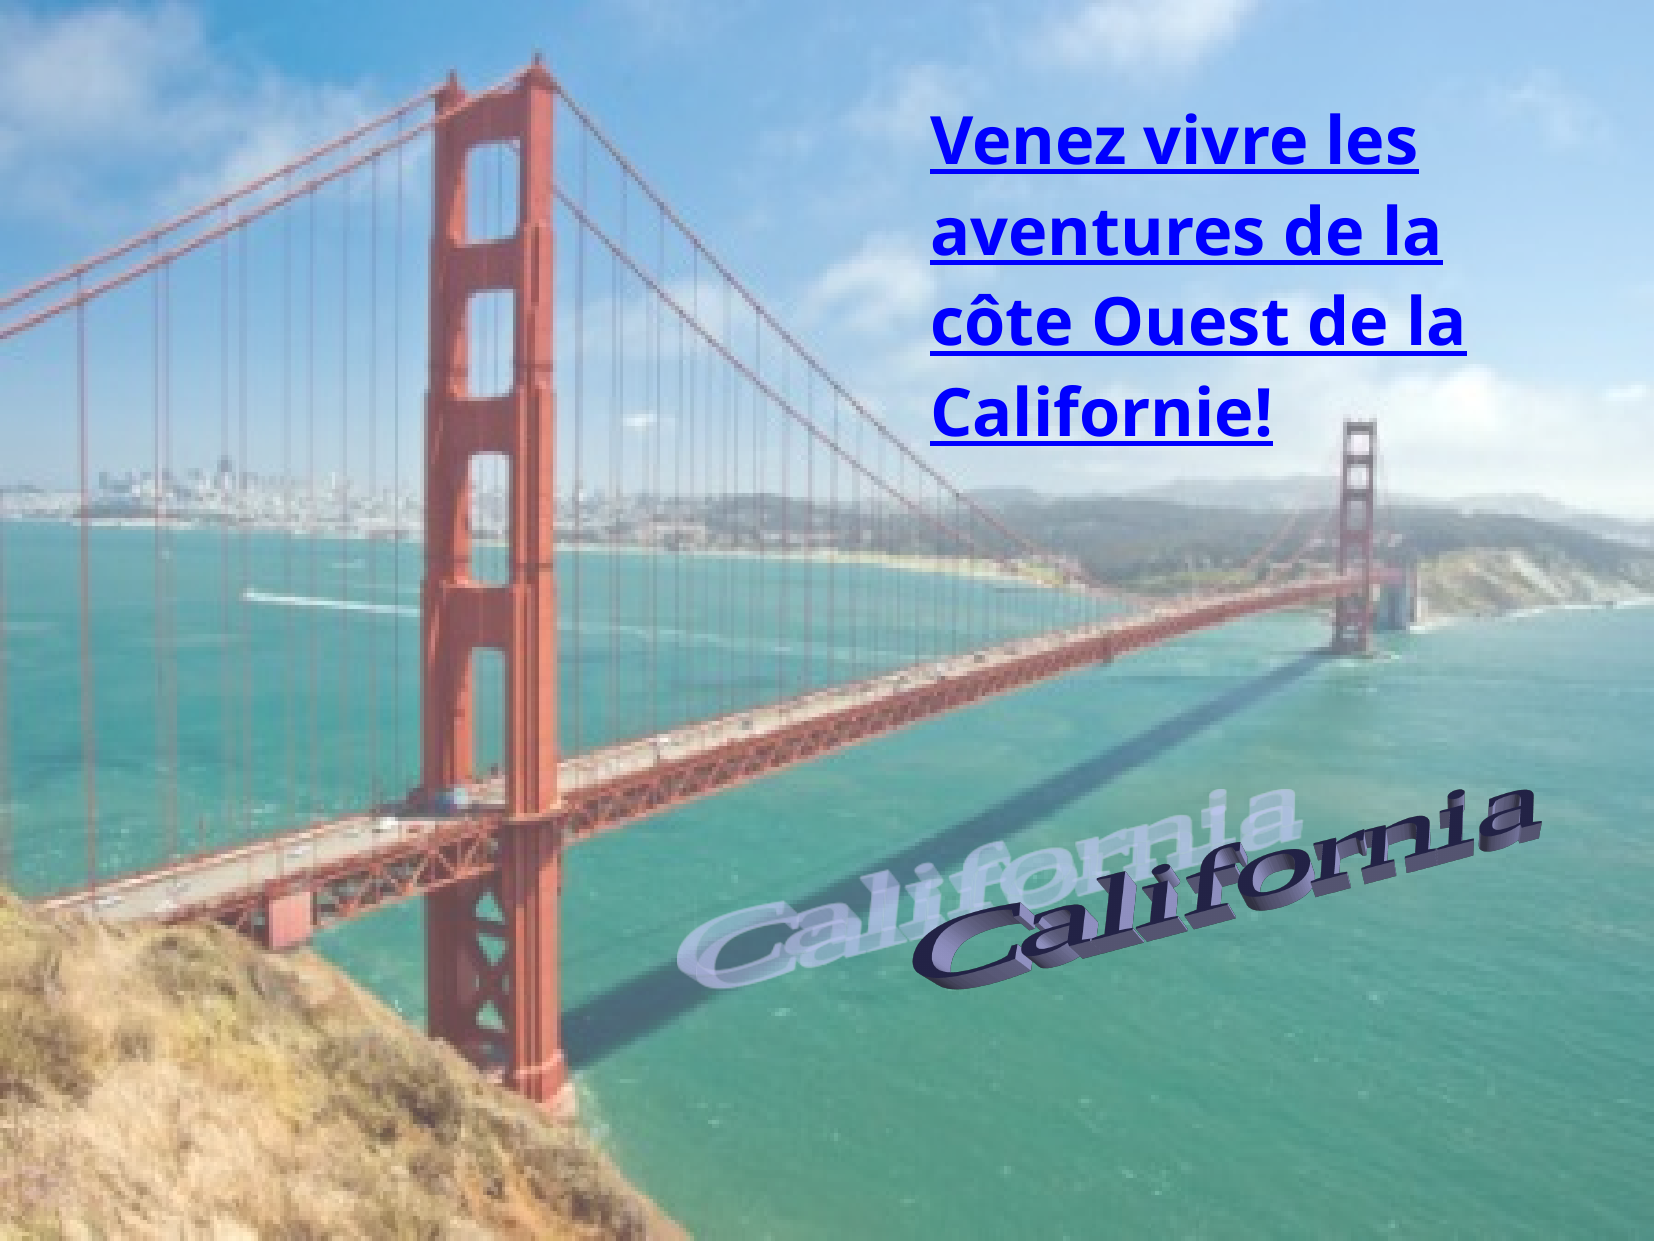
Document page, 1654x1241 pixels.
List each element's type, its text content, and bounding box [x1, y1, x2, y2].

text_box Venez vivre les aventures de la côte Ouest de la Californie! [856, 26, 1654, 532]
picture [0, 0, 1654, 1241]
